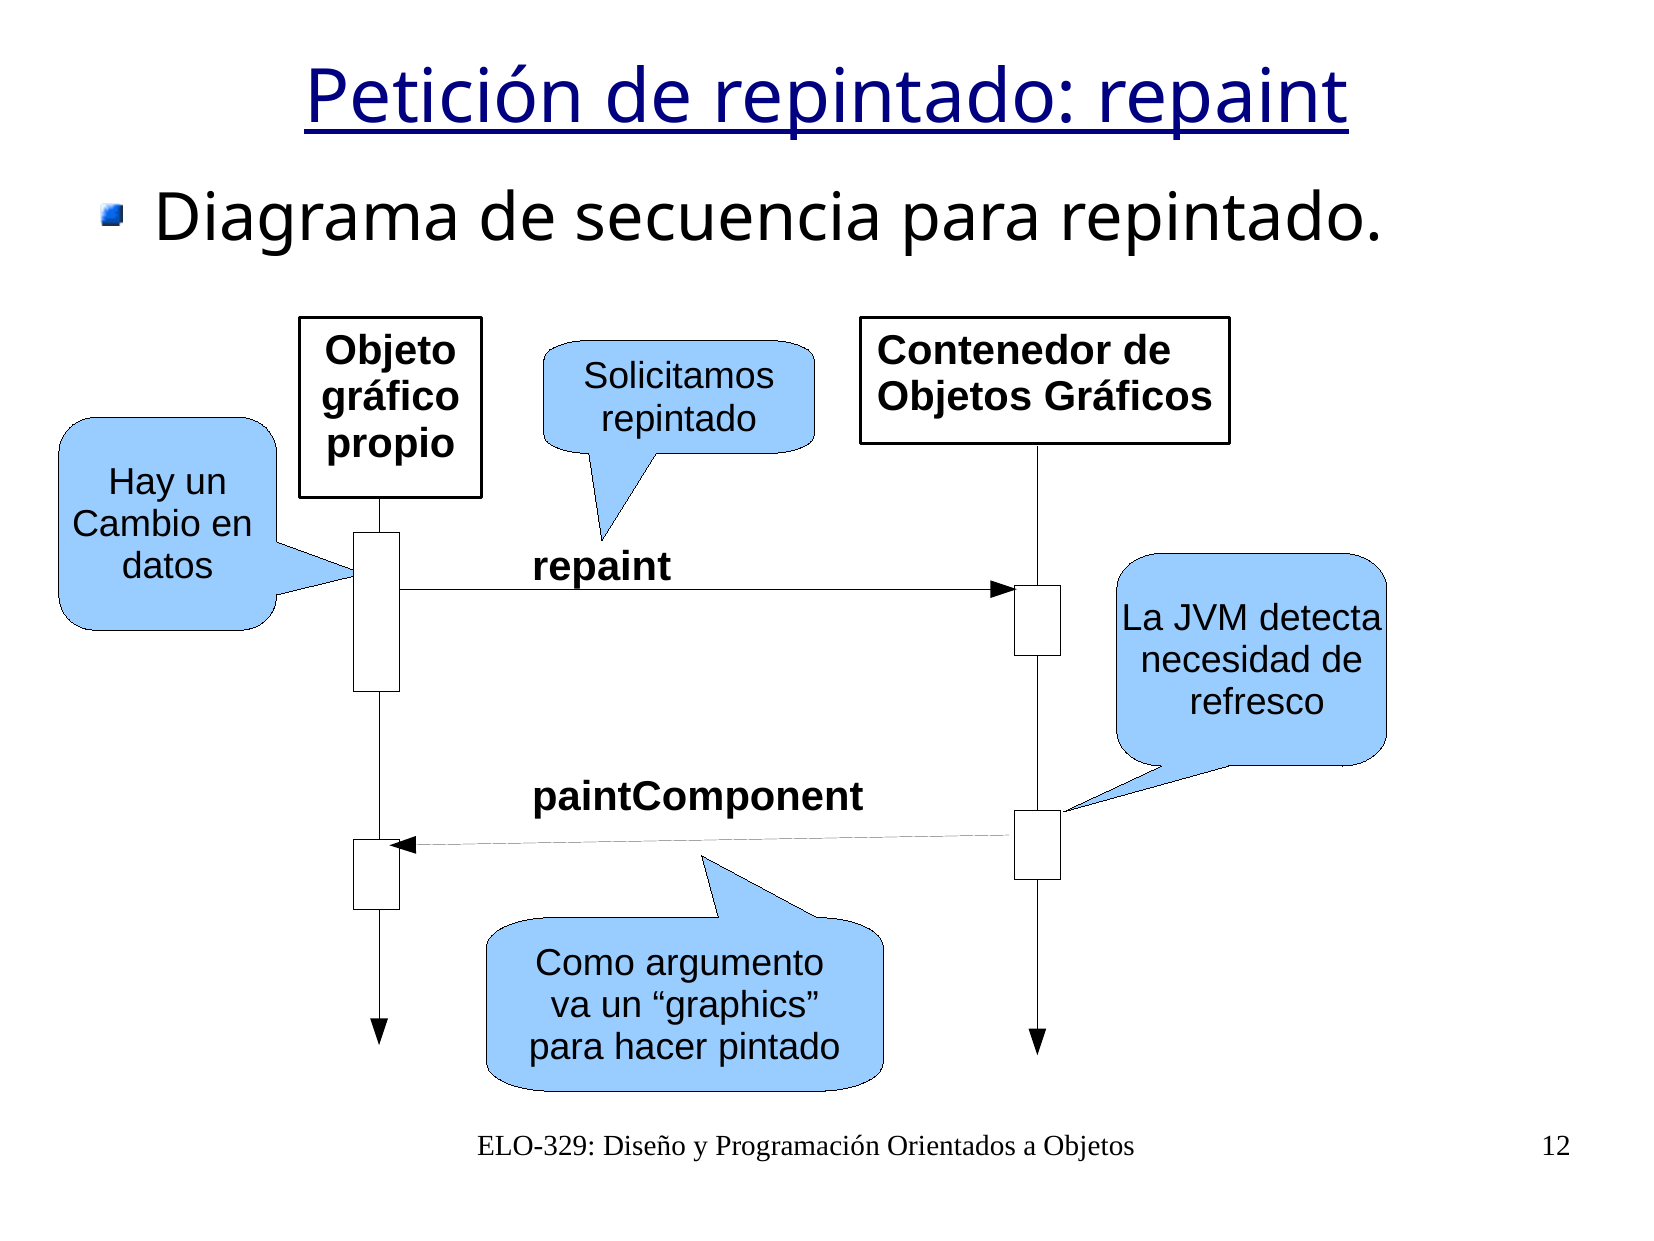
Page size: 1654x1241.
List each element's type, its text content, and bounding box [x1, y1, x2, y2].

text_box Hay un Cambio en datos [58, 417, 353, 631]
text_box Contenedor de Objetos Gráficos [860, 317, 1230, 444]
title Petición de repintado: repaint [82, 43, 1571, 145]
text_box repaint [517, 535, 718, 605]
text_box Solicitamos repintado [543, 340, 815, 541]
text_box paintComponent [517, 765, 894, 835]
text_box La JVM detecta necesidad de refresco [1063, 553, 1387, 812]
text_box Como argumento va un “graphics” para hacer pintado [486, 855, 884, 1092]
text_box Objeto gráfico propio [299, 317, 482, 498]
text_box [1014, 585, 1061, 656]
text_box [353, 839, 400, 910]
text_box [1014, 810, 1061, 880]
text_box [353, 532, 400, 692]
list Diagrama de secuencia para repintado. [82, 169, 1571, 1067]
